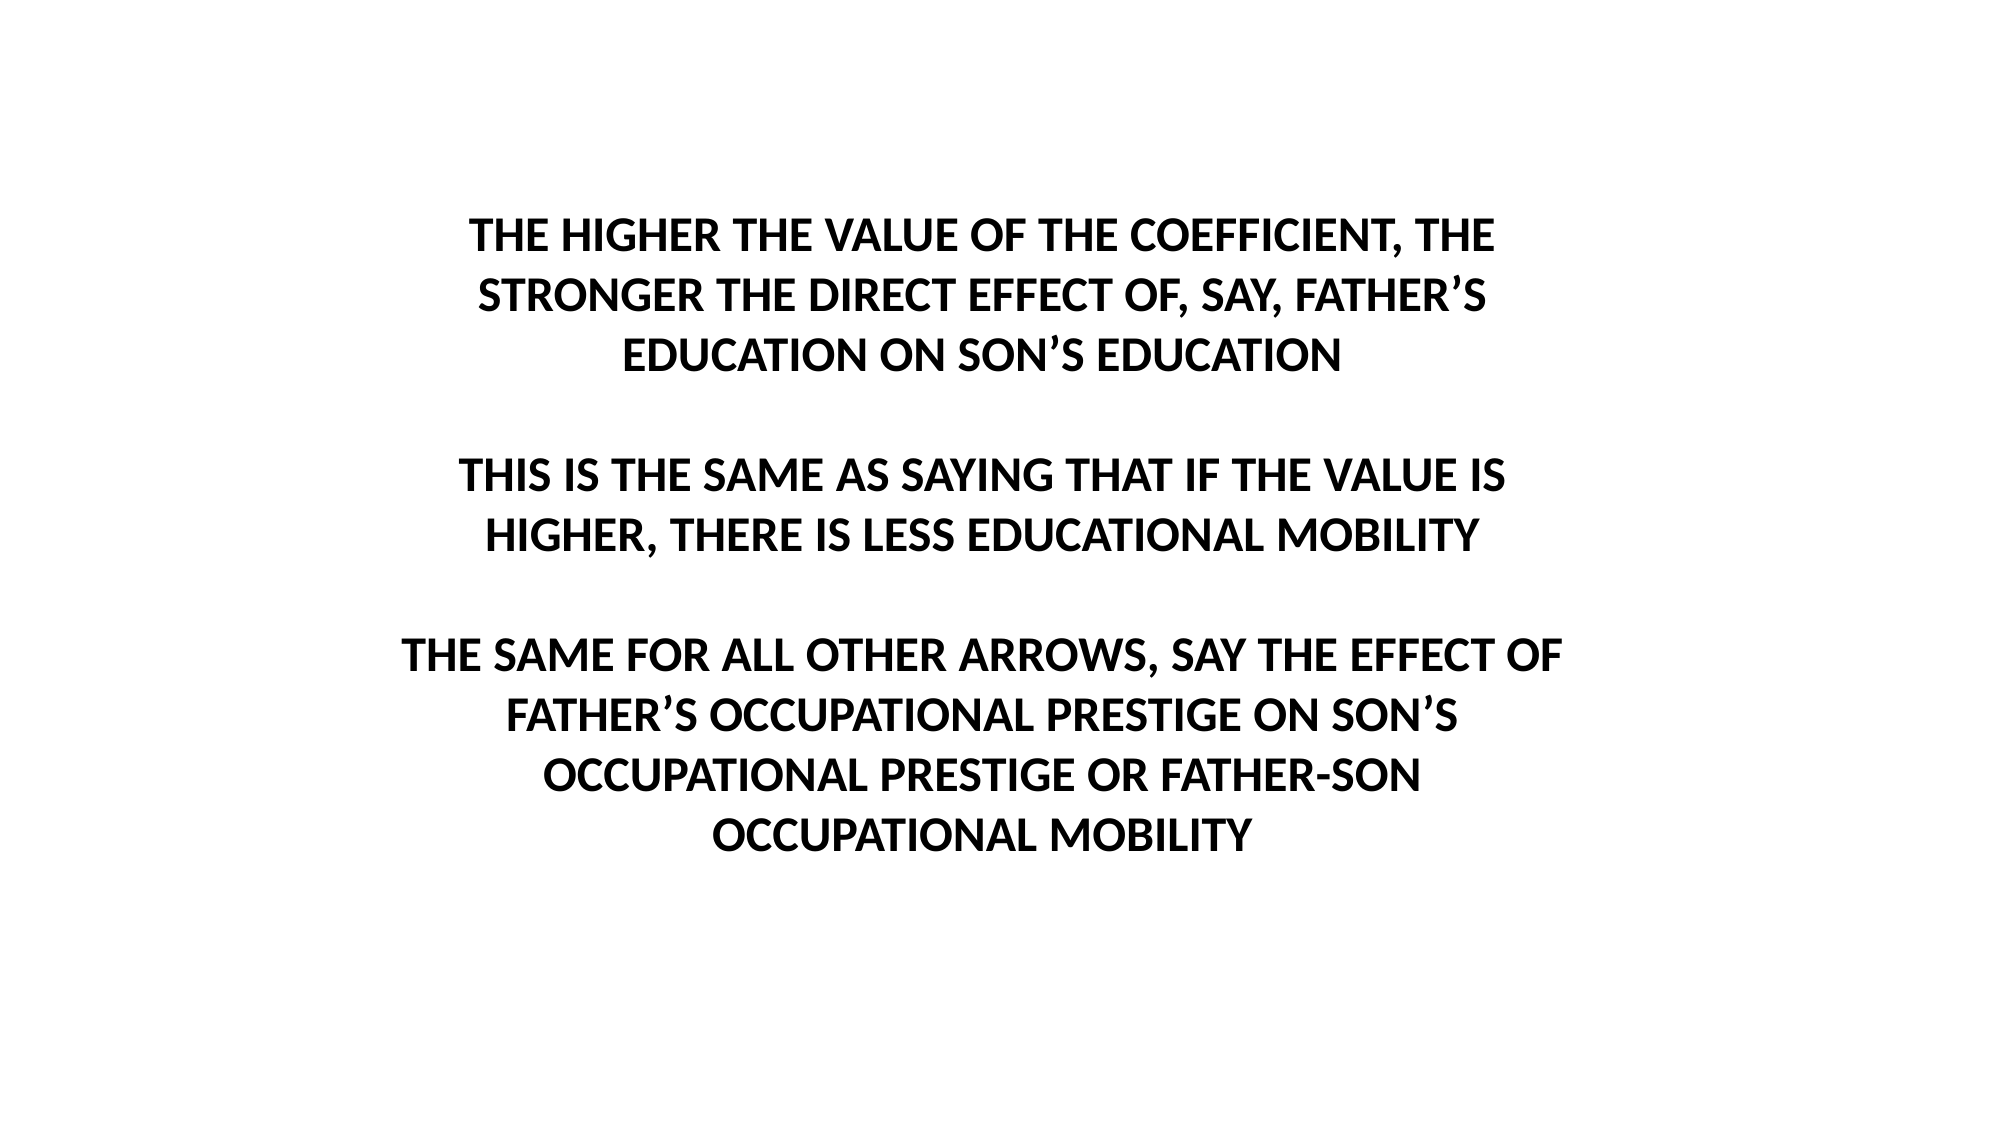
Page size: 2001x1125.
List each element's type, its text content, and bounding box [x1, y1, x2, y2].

text_box THE HIGHER THE VALUE OF THE COEFFICIENT, THE STRONGER THE DIRECT EFFECT OF, SAY, FATHER’S EDUCATION ON SON’S EDUCATION THIS IS THE SAME AS SAYING THAT IF THE VALUE IS HIGHER, THERE IS LESS EDUCATIONAL MOBILITY THE SAME FOR ALL OTHER ARROWS, SAY THE EFFECT OF FATHER’S OCCUPATIONAL PRESTIGE ON SON’S OCCUPATIONAL PRESTIGE OR FATHER-SON OCCUPATIONAL MOBILITY [381, 193, 1585, 876]
